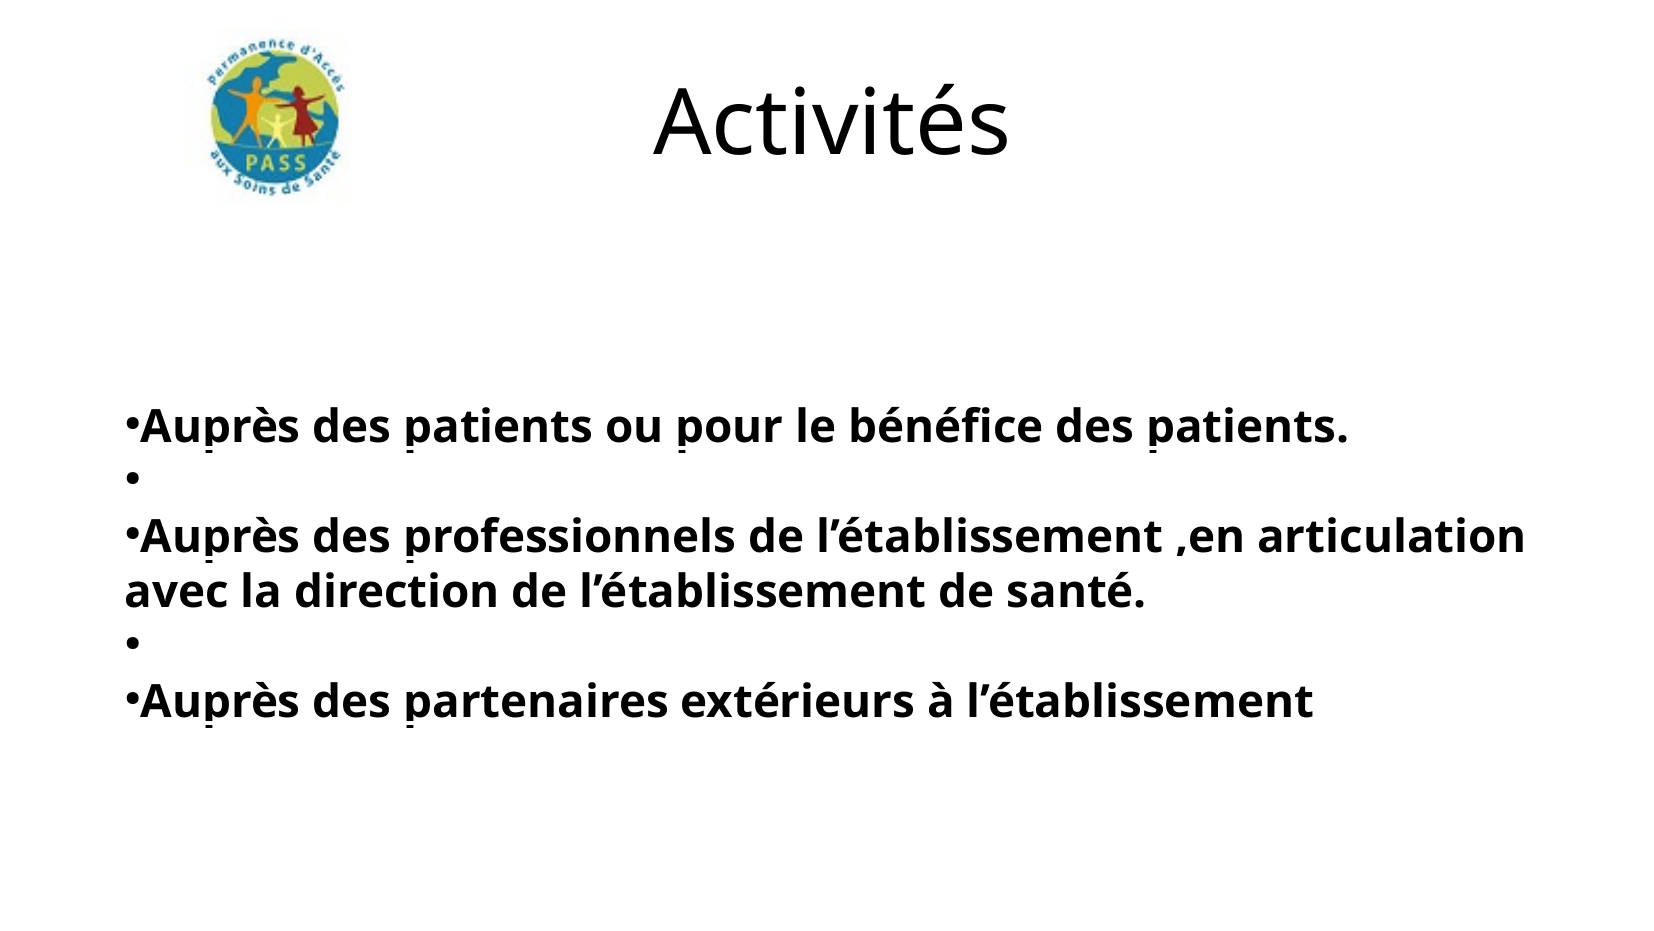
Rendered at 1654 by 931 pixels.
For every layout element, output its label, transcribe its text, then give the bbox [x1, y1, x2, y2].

picture [118, 29, 443, 205]
title Activités [88, 29, 1577, 207]
subtitle Auprès des patients ou pour le bénéfice des patients. Auprès des professionnels de l’établissement ,en articulation avec la direction de l’établissement de santé. Auprès des partenaires extérieurs à l’établissement [88, 236, 1580, 896]
